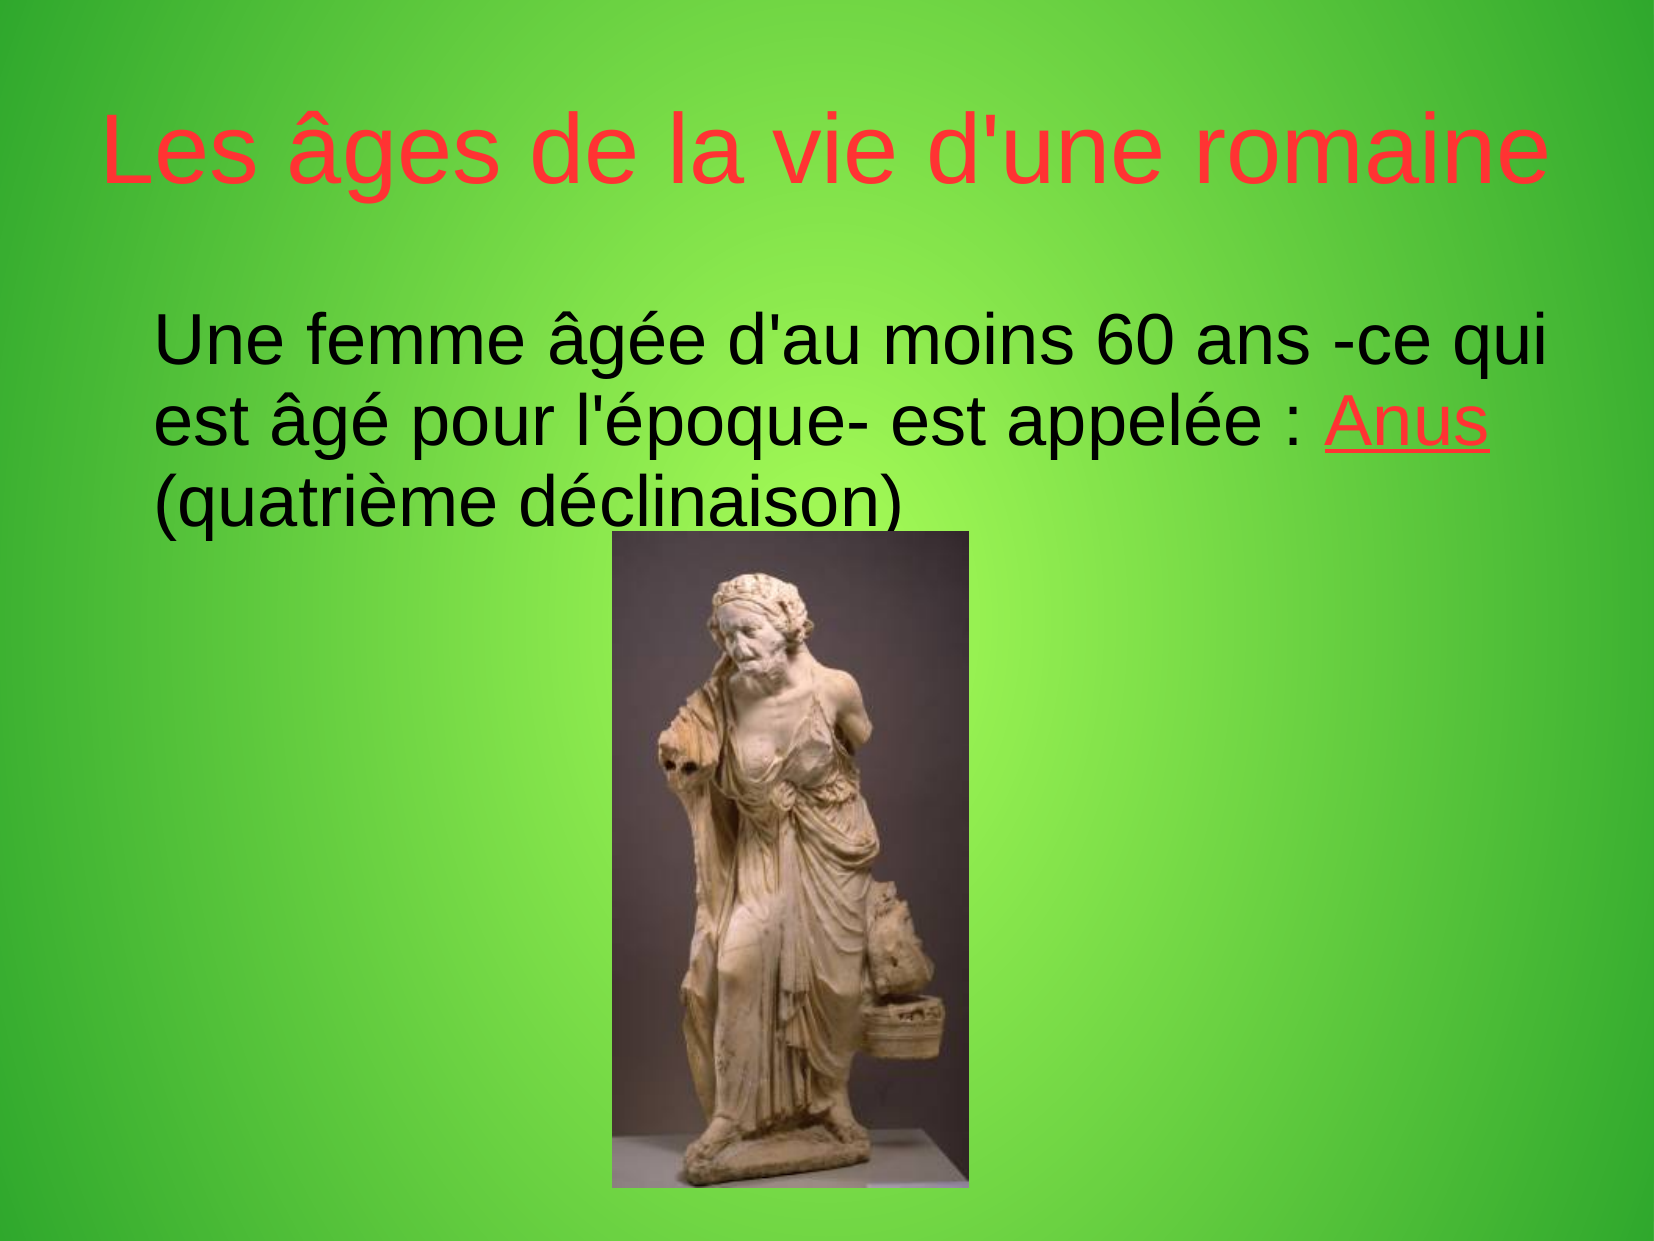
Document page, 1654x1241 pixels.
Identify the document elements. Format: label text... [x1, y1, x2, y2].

picture [612, 531, 969, 1188]
title Les âges de la vie d'une romaine [82, 47, 1571, 252]
list Une femme âgée d'au moins 60 ans -ce qui est âgé pour l'époque- est appelée : Anus (quatrième déclinaison) [82, 299, 1571, 1019]
